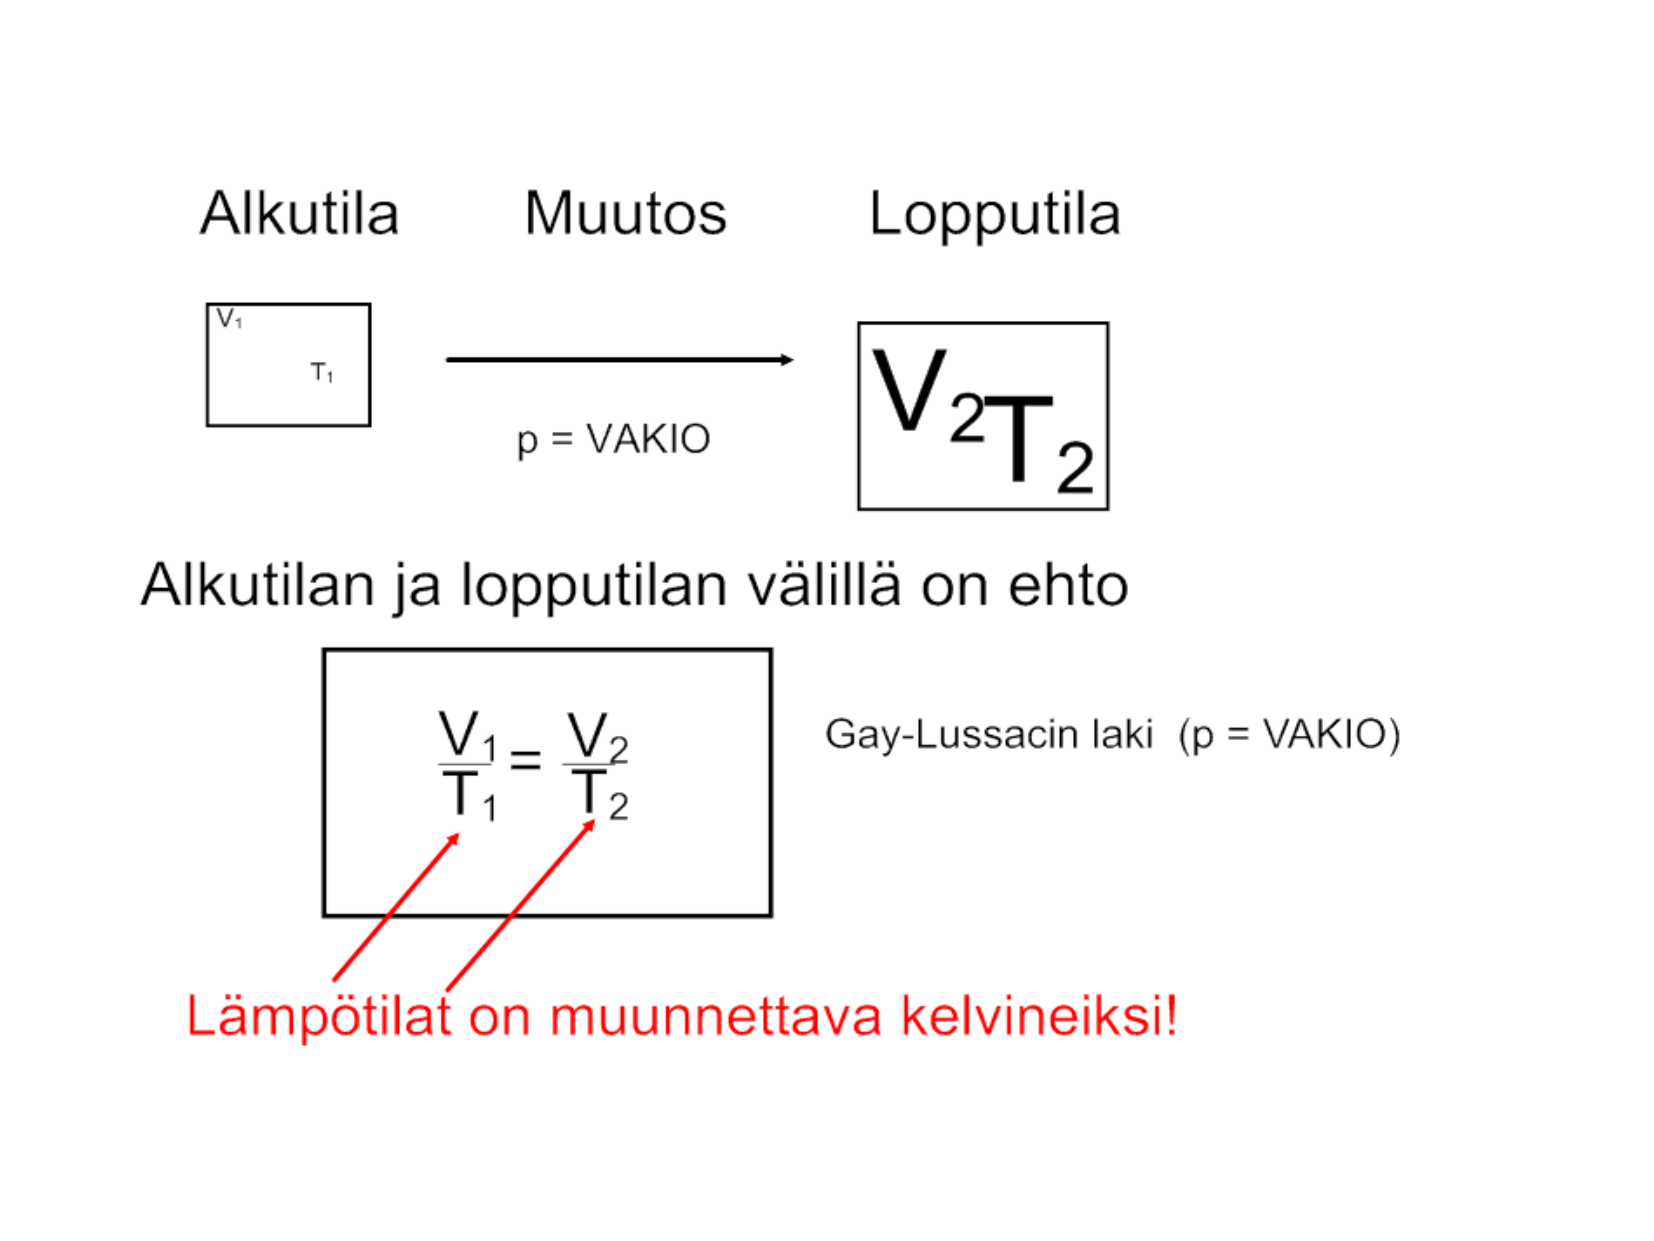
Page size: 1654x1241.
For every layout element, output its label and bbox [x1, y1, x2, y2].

picture [88, 131, 1536, 1063]
